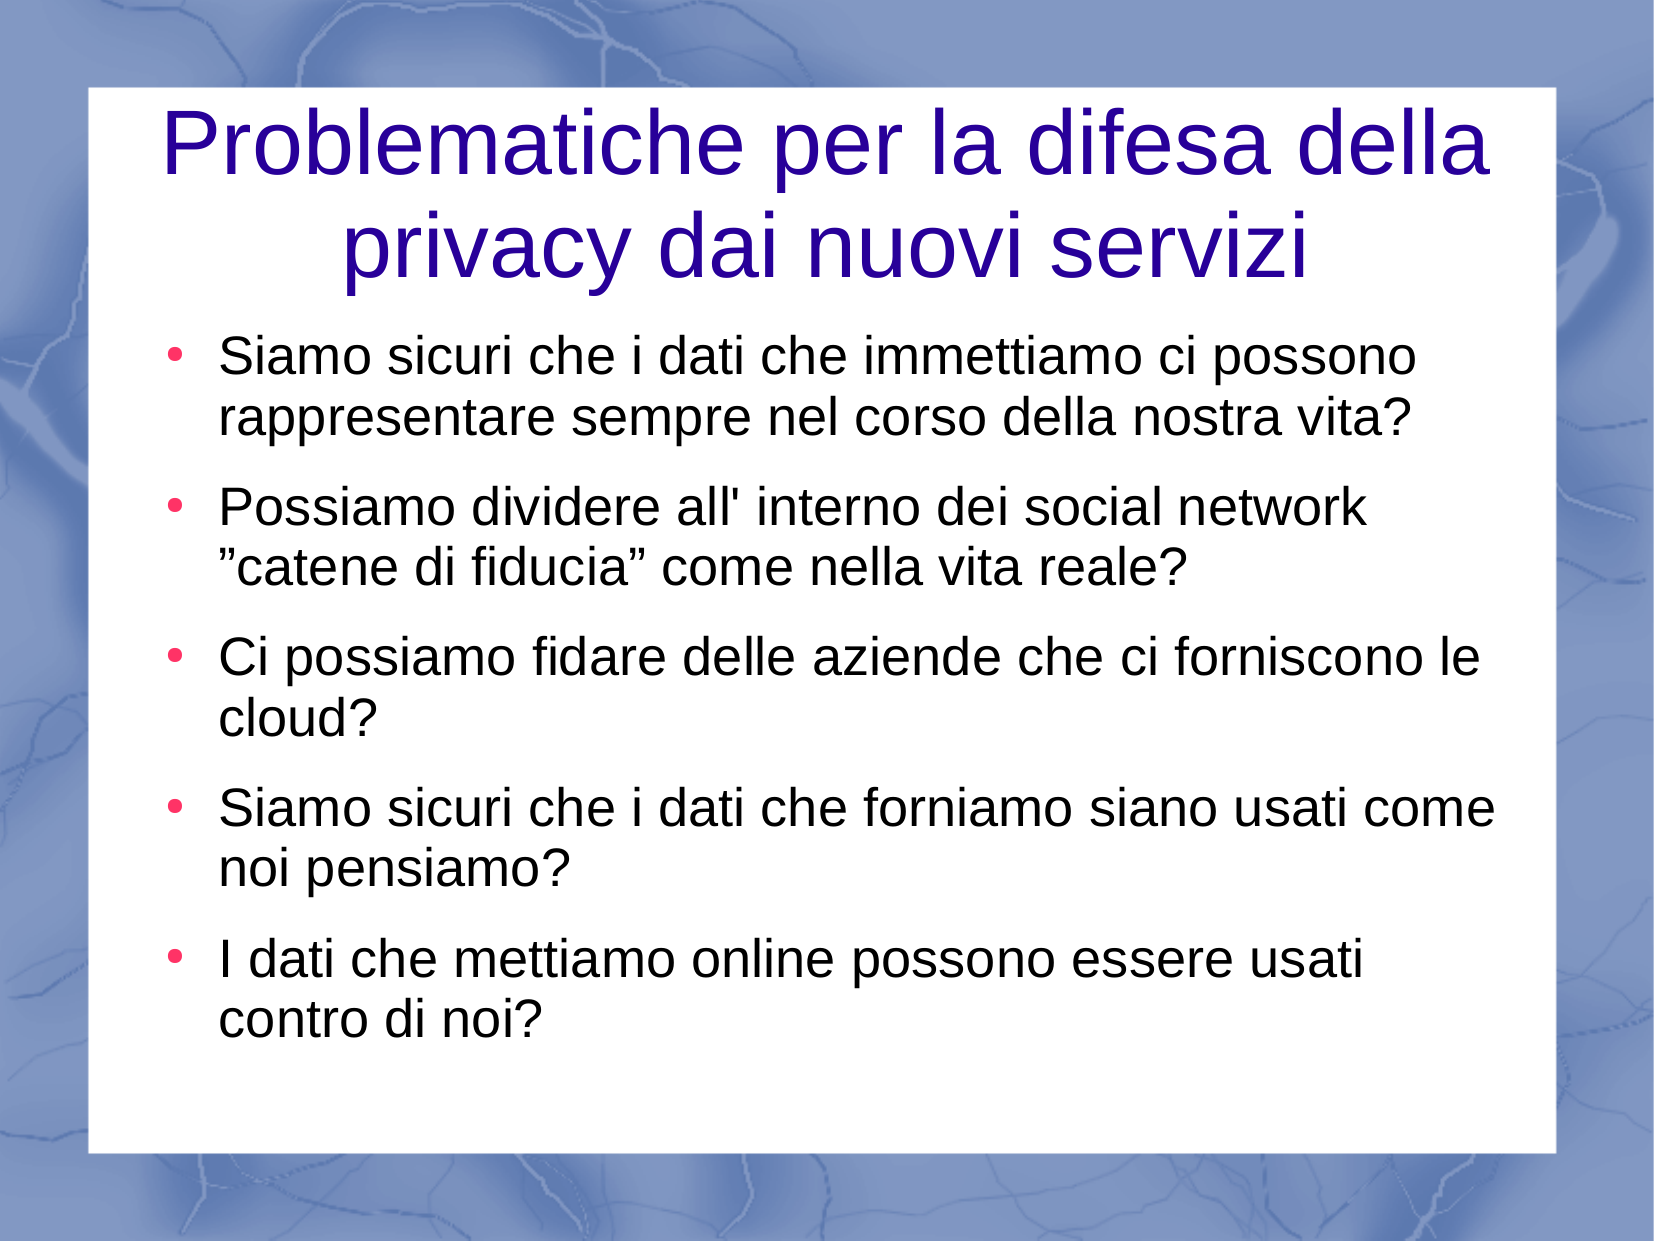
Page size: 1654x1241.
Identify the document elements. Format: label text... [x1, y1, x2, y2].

picture [0, 0, 1654, 1241]
list Siamo sicuri che i dati che immettiamo ci possono rappresentare sempre nel corso della nostra vita? Possiamo dividere all' interno dei social network ”catene di fiducia” come nella vita reale? Ci possiamo fidare delle aziende che ci forniscono le cloud? Siamo sicuri che i dati che forniamo siano usati come noi pensiamo? I dati che mettiamo online possono essere usati contro di noi? [147, 325, 1506, 1140]
title Problematiche per la difesa della privacy dai nuovi servizi [118, 91, 1536, 297]
